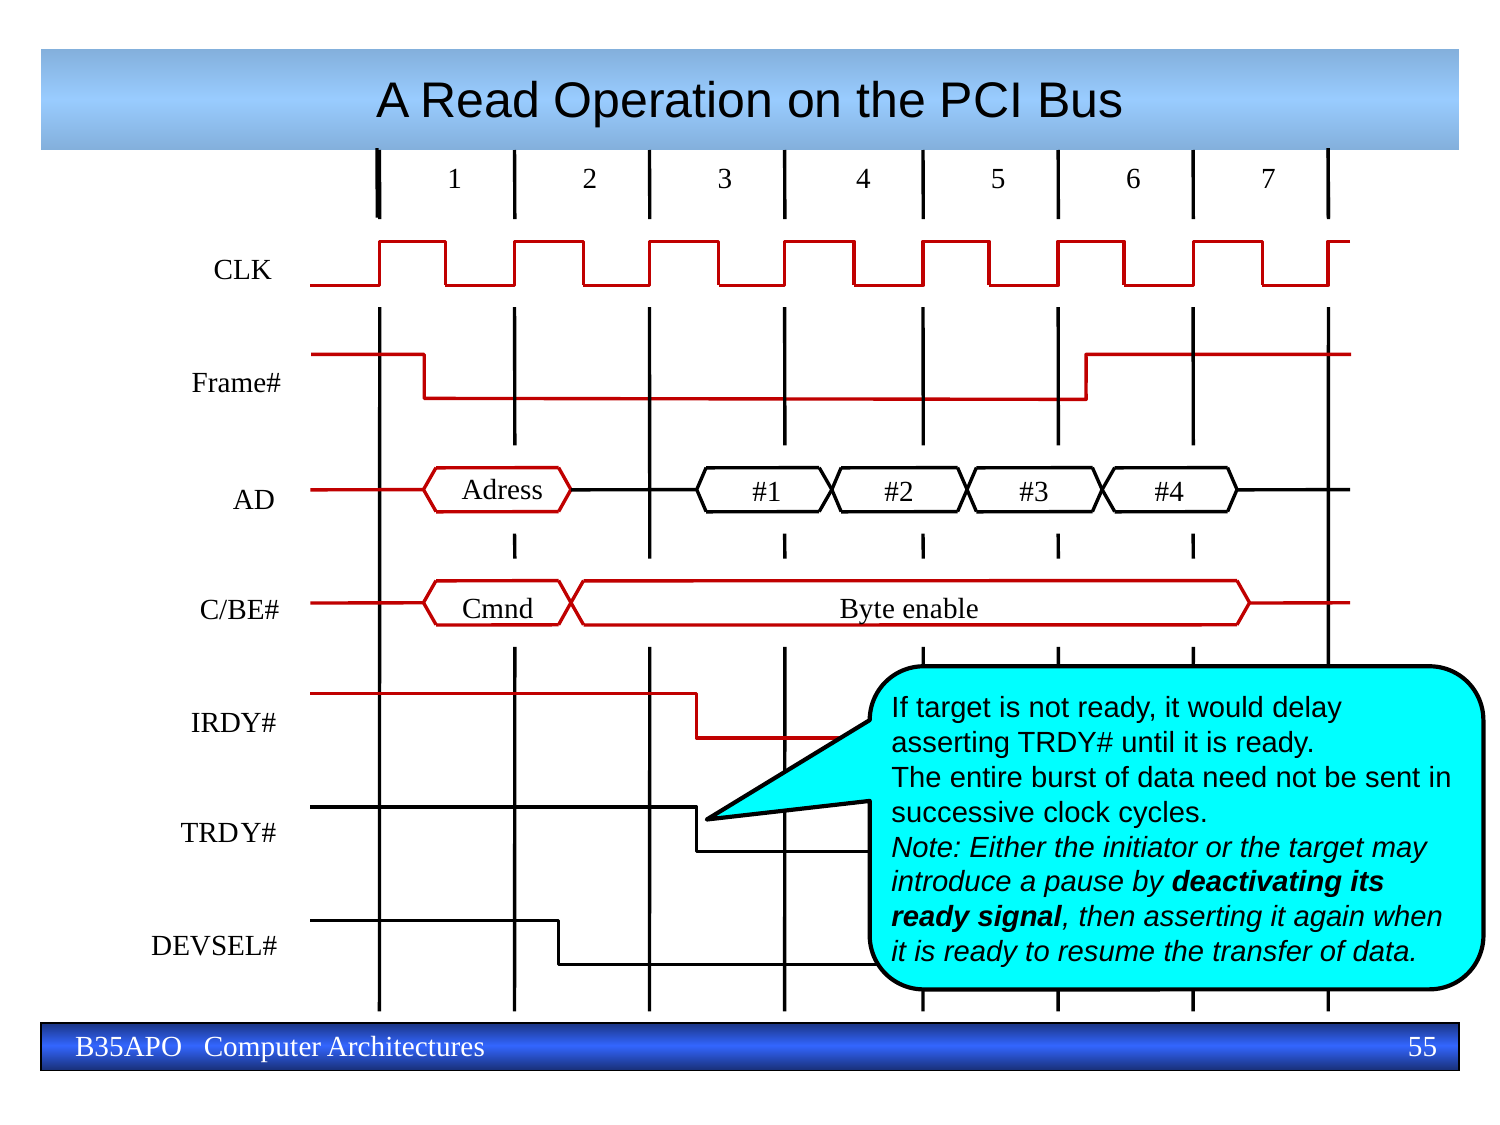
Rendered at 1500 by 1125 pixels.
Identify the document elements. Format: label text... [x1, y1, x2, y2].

text_box TRD [180, 813, 239, 849]
text_box Cmnd [462, 588, 534, 624]
text_box 4 [855, 159, 871, 195]
text_box Frame# [191, 363, 282, 399]
text_box IRD [190, 703, 240, 739]
text_box #2 [884, 472, 914, 508]
text_box 7 [1261, 159, 1276, 195]
text_box 6 [1125, 159, 1141, 195]
text_box AD [239, 492, 245, 501]
text_box 1 [447, 159, 463, 195]
text_box Adress [461, 470, 544, 506]
text_box If target is not ready, it would delay asserting TRDY# until it is ready. The entire burst of data need not be sent in successive clock cycles. Note: Either the initiator or the target may introduce a pause by deactivating its ready signal, then asserting it again when it is ready to resume the transfer of data. [706, 666, 1484, 990]
text_box C/BE# [199, 590, 280, 626]
text_box #3 [1019, 472, 1049, 508]
text_box AD [232, 479, 275, 515]
text_box 3 [717, 159, 733, 195]
text_box Y# [240, 813, 277, 849]
text_box Y# [240, 703, 277, 739]
text_box #4 [1154, 472, 1185, 508]
text_box 2 [582, 159, 598, 195]
text_box CLK [213, 250, 272, 286]
title A Read Operation on the PCI Bus [41, 49, 1459, 150]
text_box DEVSEL# [151, 926, 278, 962]
text_box Byte enable [839, 588, 980, 624]
text_box #1 [752, 472, 782, 508]
text_box 5 [990, 159, 1006, 195]
